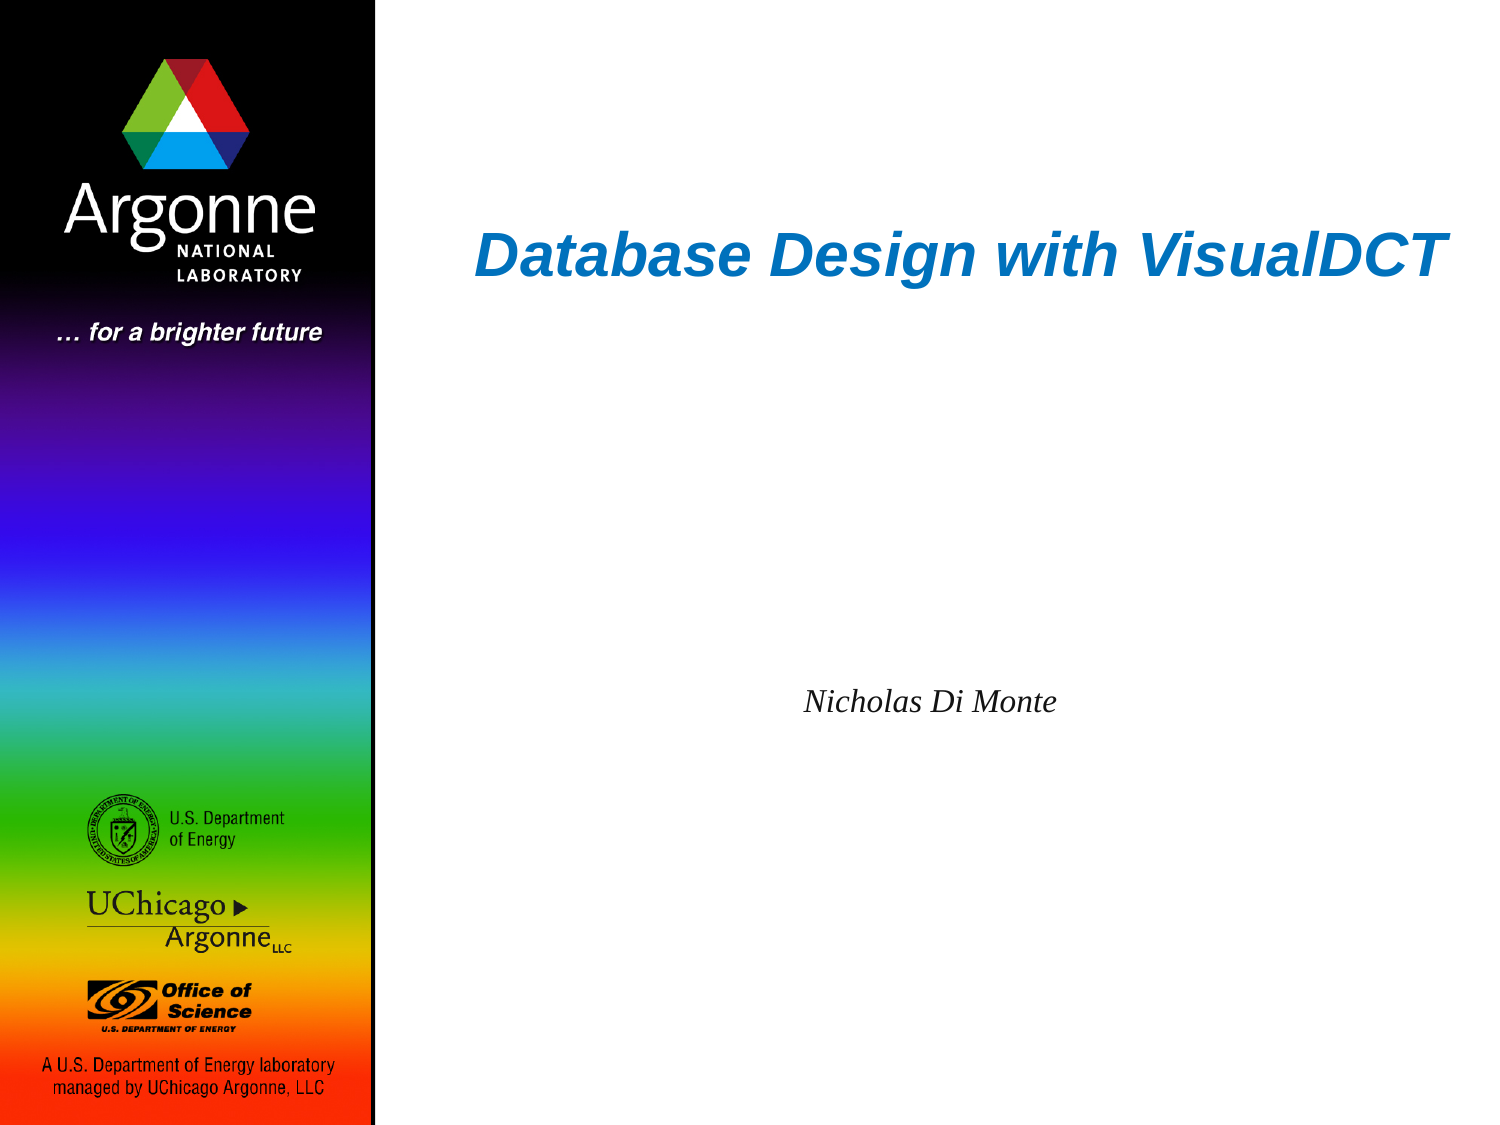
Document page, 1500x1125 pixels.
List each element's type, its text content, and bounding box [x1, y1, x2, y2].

text_box Nicholas Di Monte [400, 671, 1461, 728]
title Database Design with VisualDCT [404, 214, 1463, 365]
picture [0, 0, 375, 1125]
